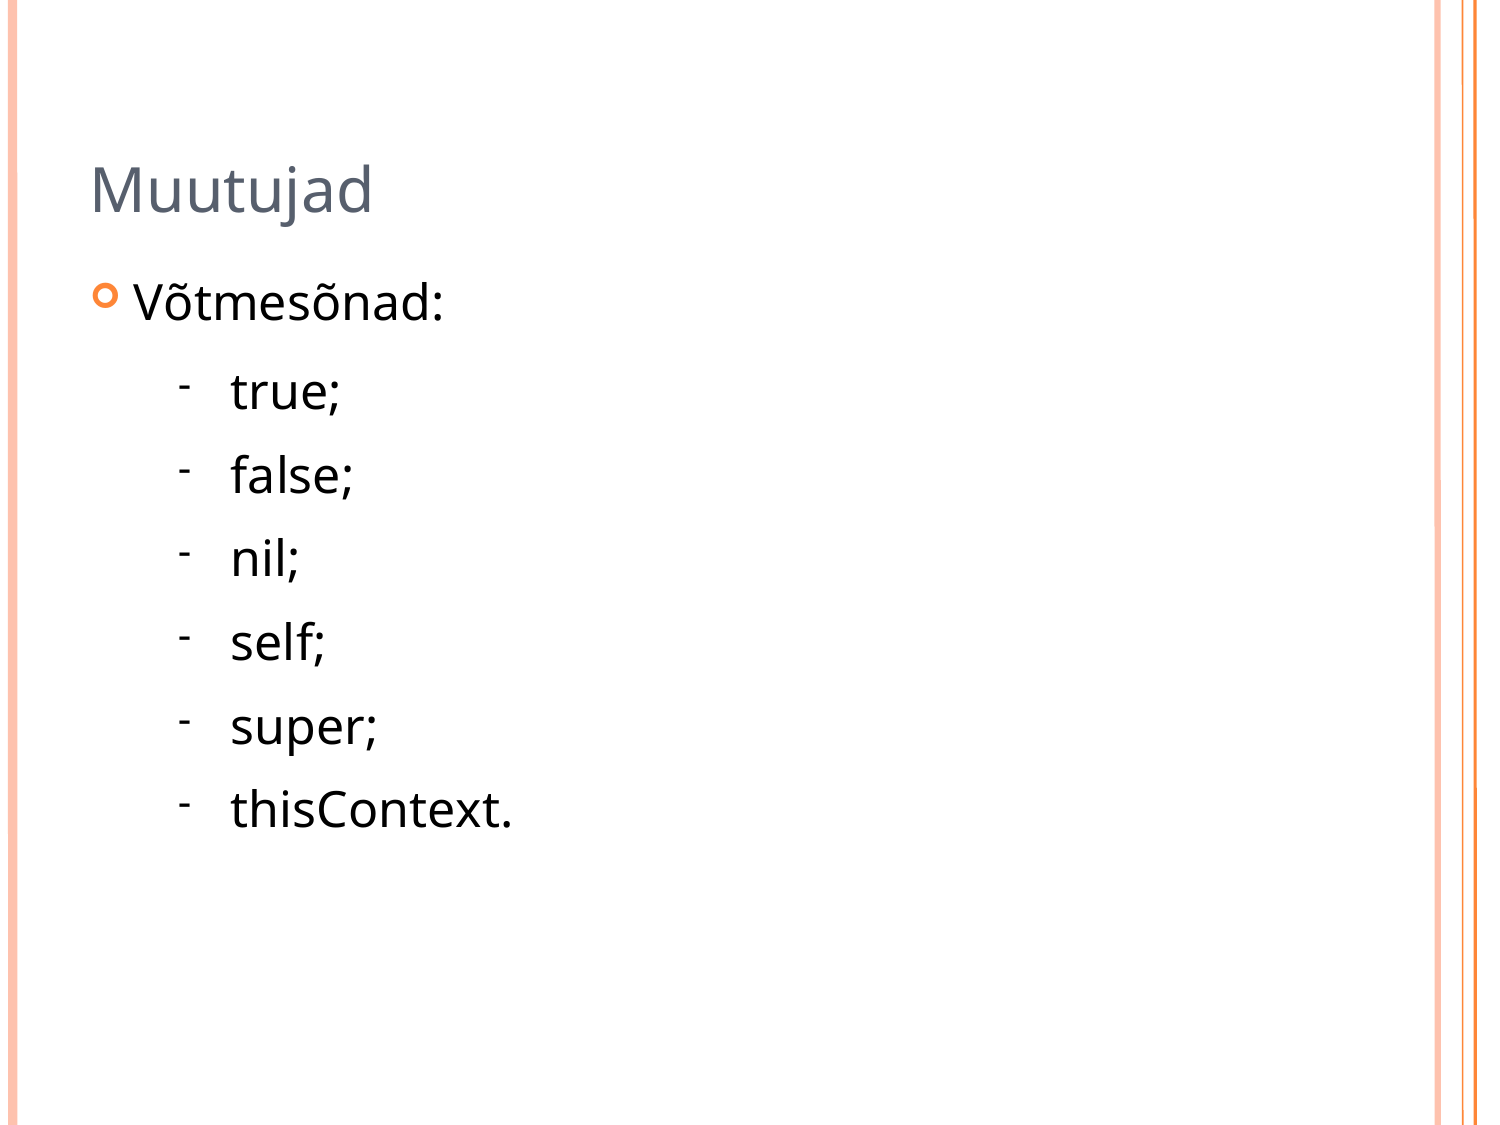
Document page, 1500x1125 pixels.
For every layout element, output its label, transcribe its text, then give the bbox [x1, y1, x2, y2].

text_box Võtmesõnad: true; false; nil; self; super; thisContext. [75, 262, 1359, 1125]
title Muutujad [74, 44, 1300, 233]
